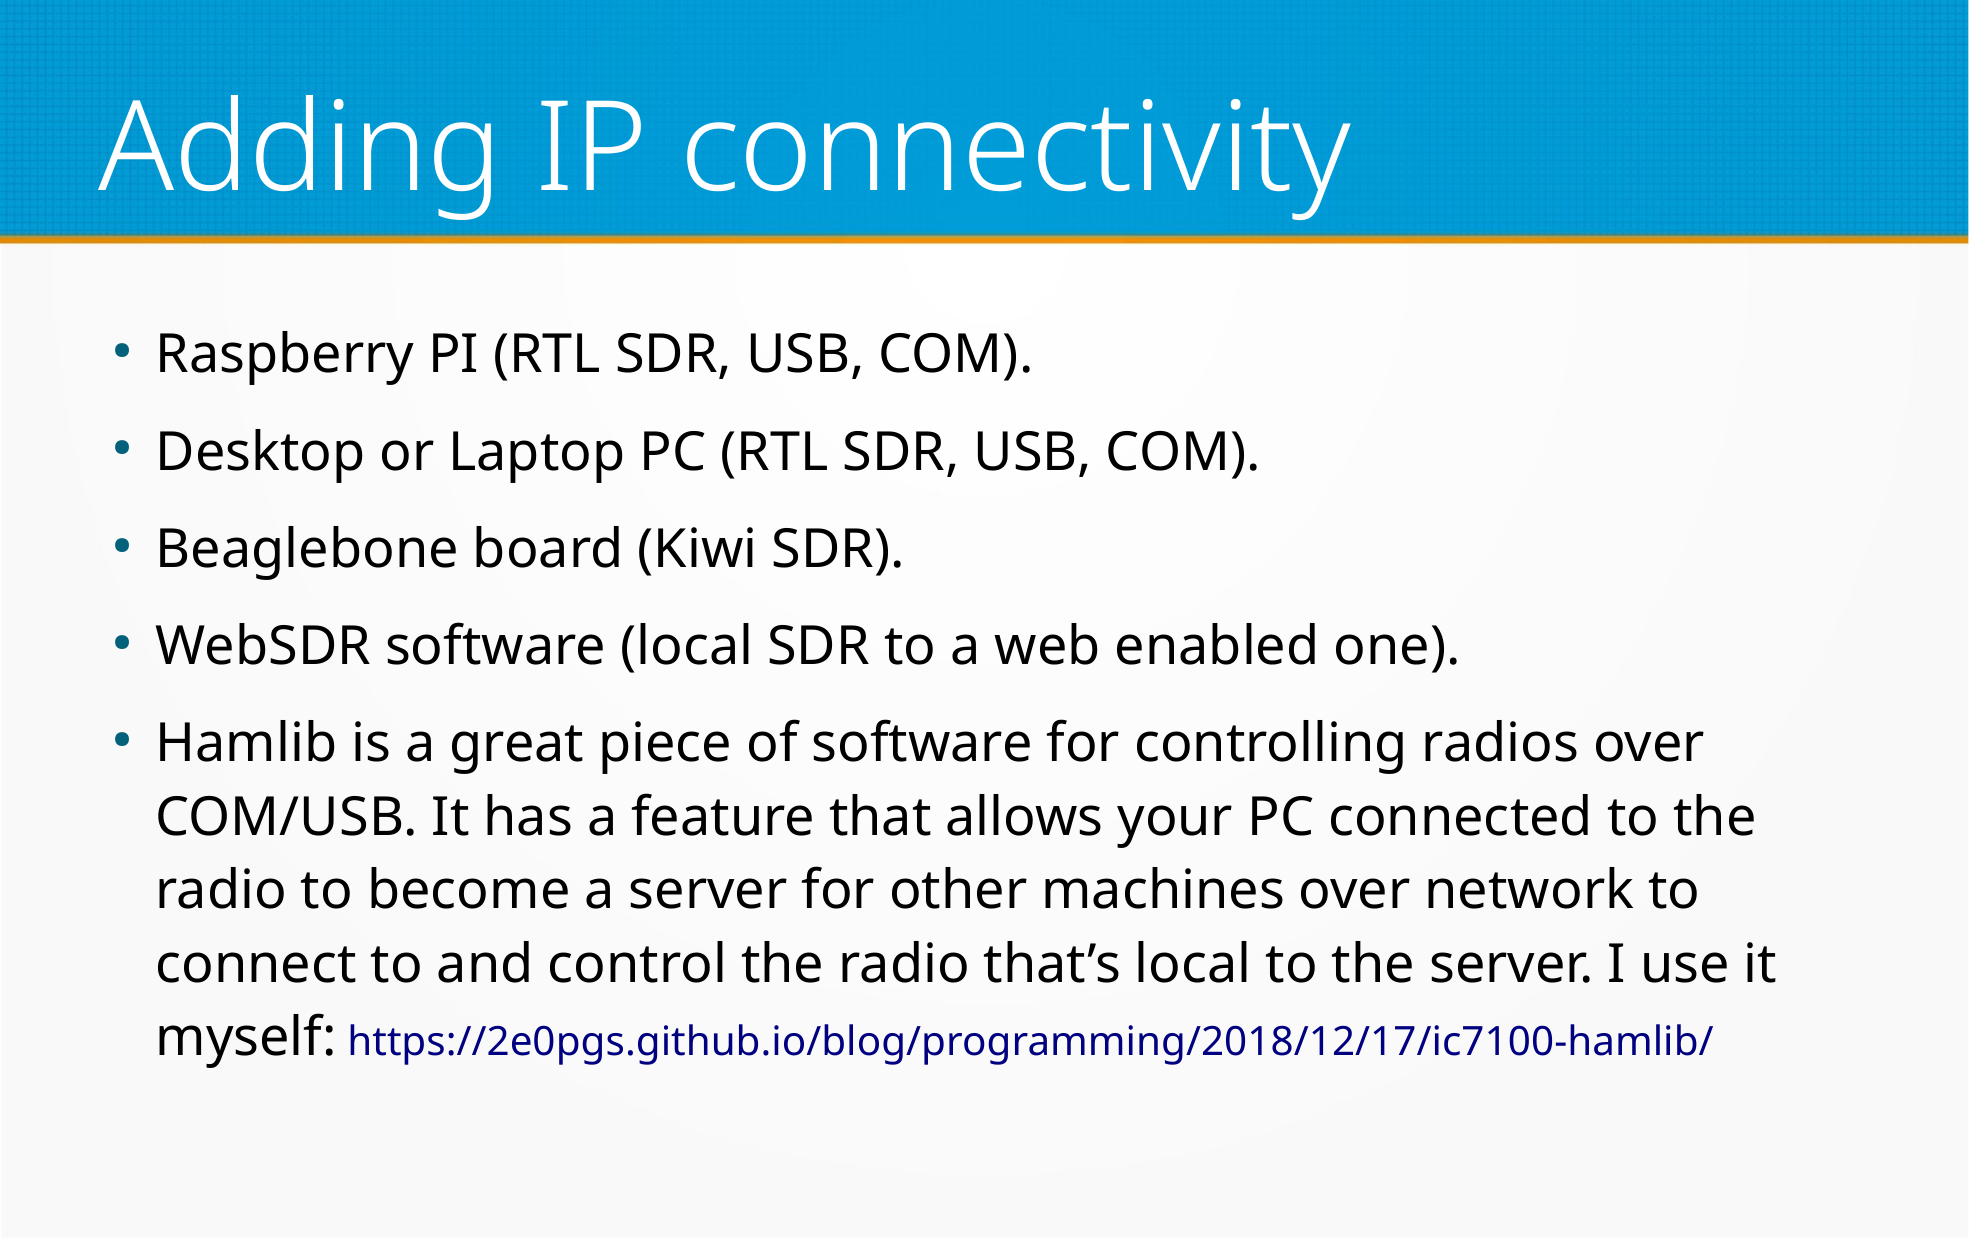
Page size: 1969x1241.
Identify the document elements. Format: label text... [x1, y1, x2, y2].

title Adding IP connectivity [98, 19, 1870, 227]
list Raspberry PI (RTL SDR, USB, COM). Desktop or Laptop PC (RTL SDR, USB, COM). Beaglebone board (Kiwi SDR). WebSDR software (local SDR to a web enabled one). Hamlib is a great piece of software for controlling radios over COM/USB. It has a feature that allows your PC connected to the radio to become a server for other machines over network to connect to and control the radio that’s local to the server. I use it myself: https://2e0pgs.github.io/blog/programming/2018/12/17/ic7100-hamlib/ [98, 315, 1861, 1081]
picture [0, 233, 1969, 1241]
